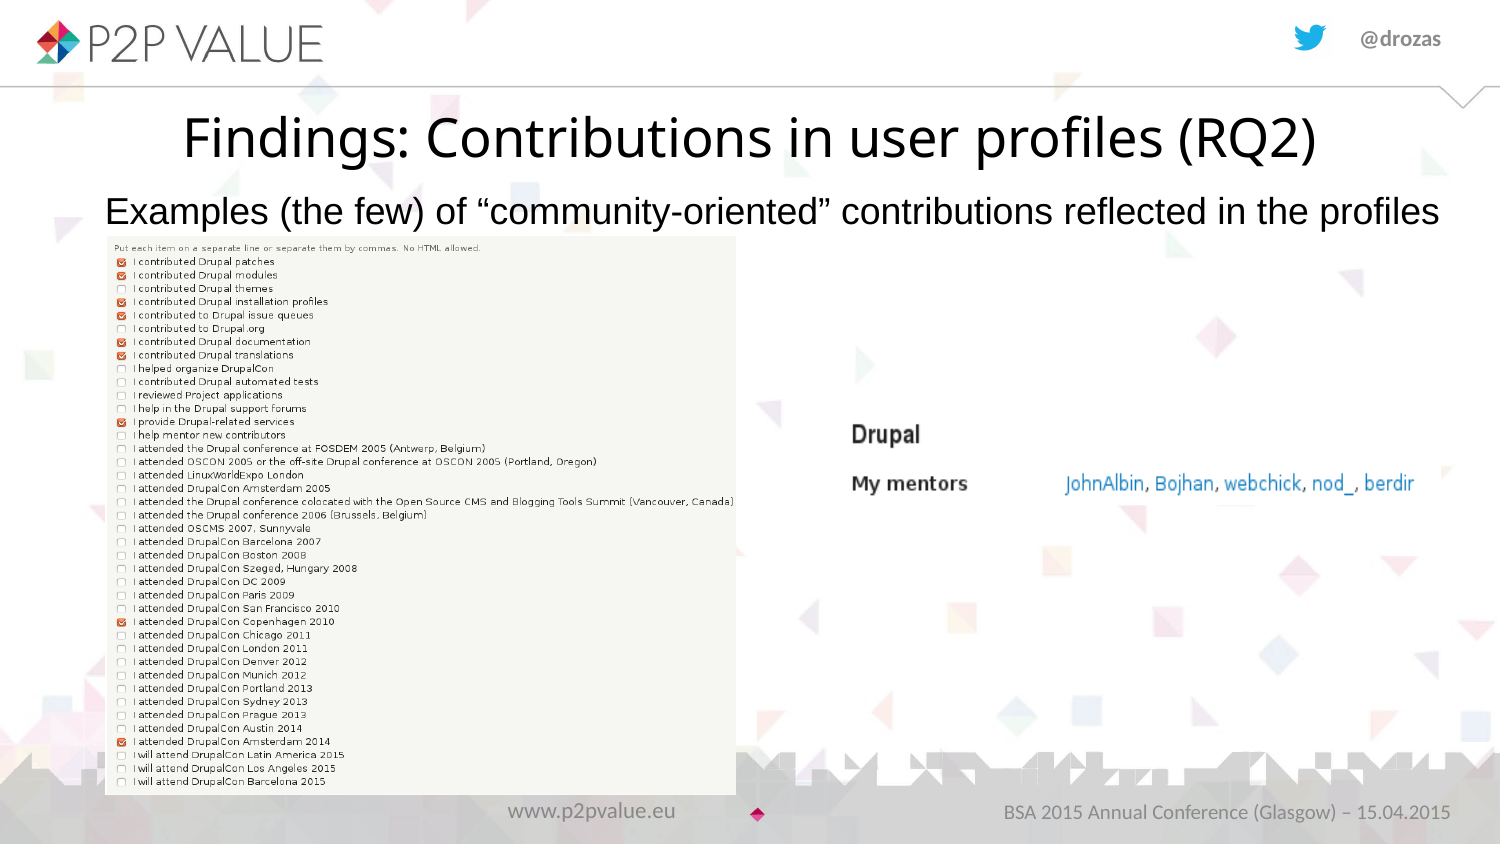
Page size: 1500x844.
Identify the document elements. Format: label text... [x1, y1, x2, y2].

picture [0, 0, 1500, 92]
picture [0, 181, 1500, 844]
title Findings: Contributions in user profiles (RQ2) [0, 92, 1500, 181]
text_box @drozas [1333, 15, 1455, 60]
text_box Examples (the few) of “community-oriented” contributions reflected in the profiles [90, 183, 1500, 241]
text_box www.p2pvalue.eu [501, 796, 720, 829]
text_box BSA 2015 Annual Conference (Glasgow) – 15.04.2015 [777, 788, 1470, 834]
